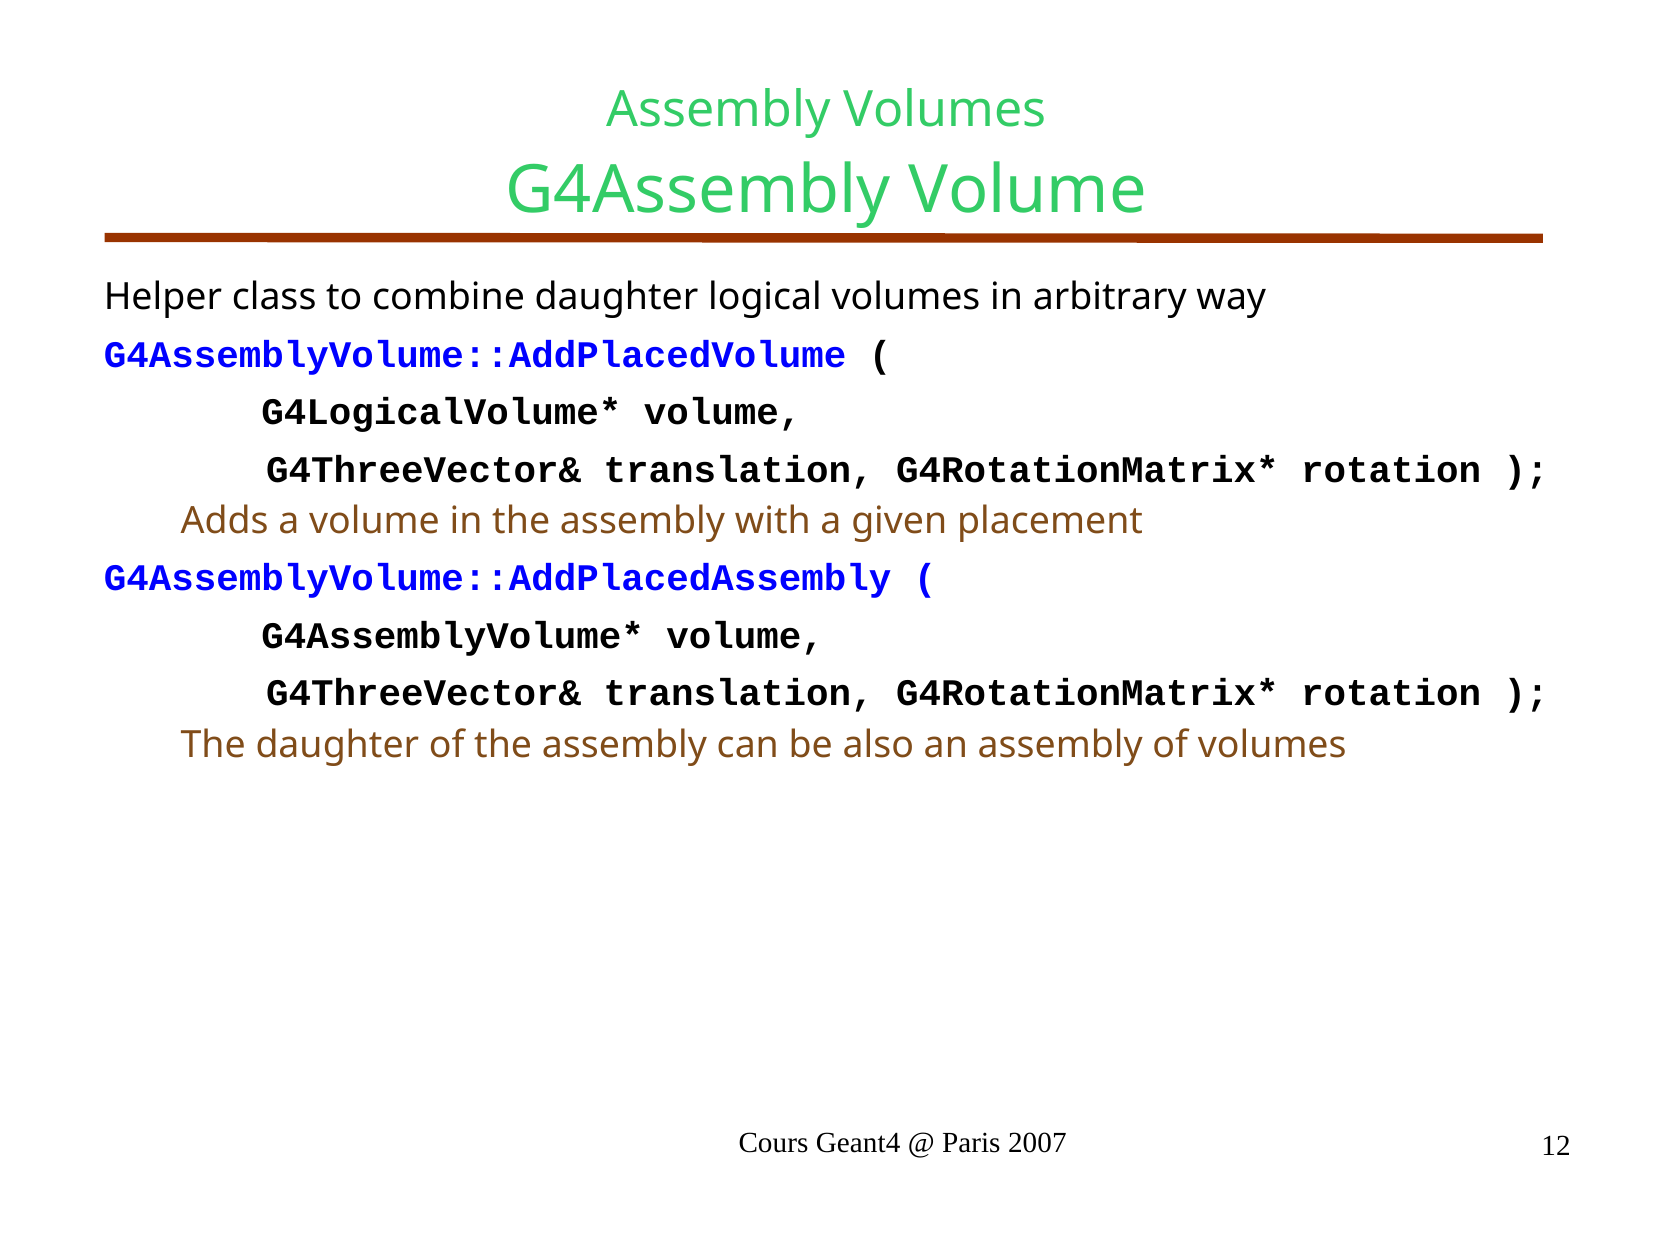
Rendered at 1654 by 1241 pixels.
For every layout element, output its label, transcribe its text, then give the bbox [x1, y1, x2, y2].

title Assembly Volumes G4Assembly Volume [82, 56, 1571, 250]
list Helper class to combine daughter logical volumes in arbitrary way G4AssemblyVolume::AddPlacedVolume ( G4LogicalVolume* volume, G4ThreeVector& translation, G4RotationMatrix* rotation ); Adds a volume in the assembly with a given placement G4AssemblyVolume::AddPlacedAssembly ( G4AssemblyVolume* volume, G4ThreeVector& translation, G4RotationMatrix* rotation ); The daughter of the assembly can be also an assembly of volumes [86, 270, 1575, 1074]
